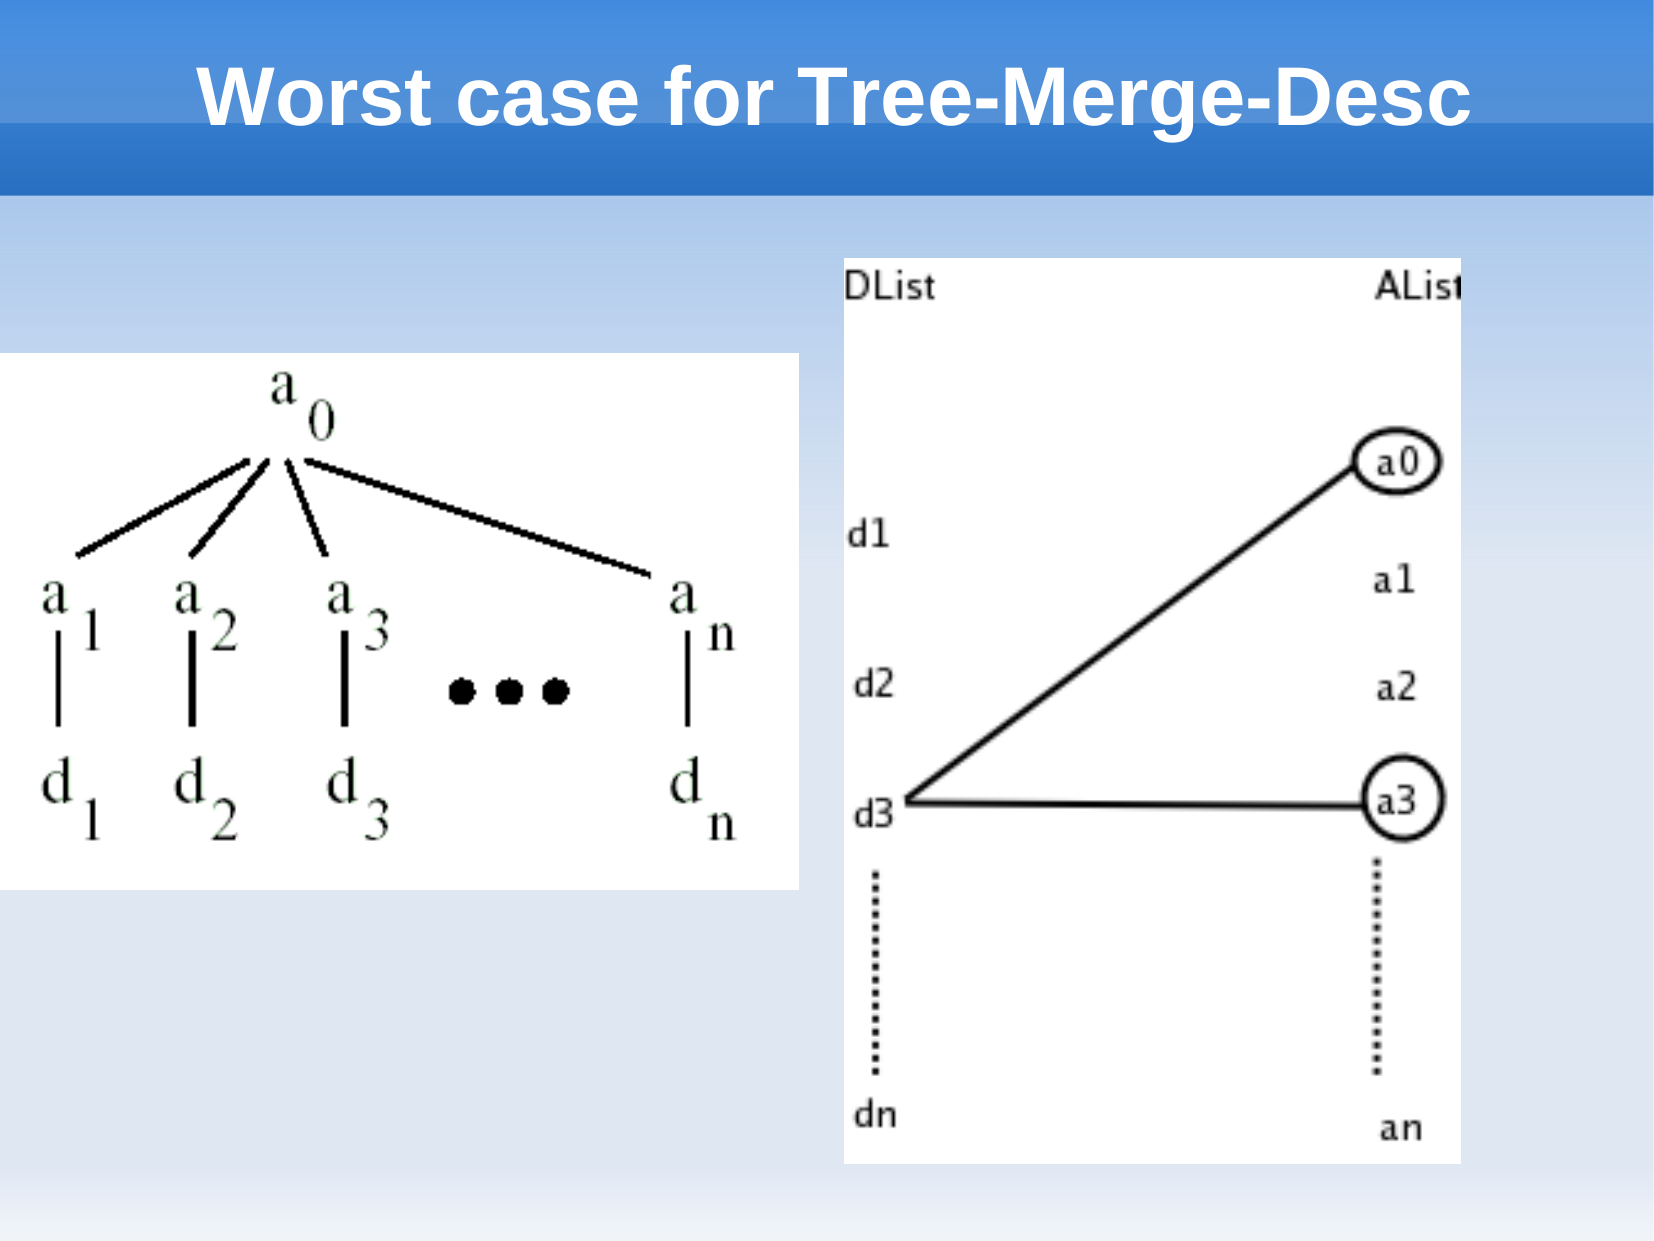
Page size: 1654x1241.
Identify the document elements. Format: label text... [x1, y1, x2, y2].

picture [0, 0, 1654, 1241]
title Worst case for Tree-Merge-Desc [132, 0, 1538, 226]
